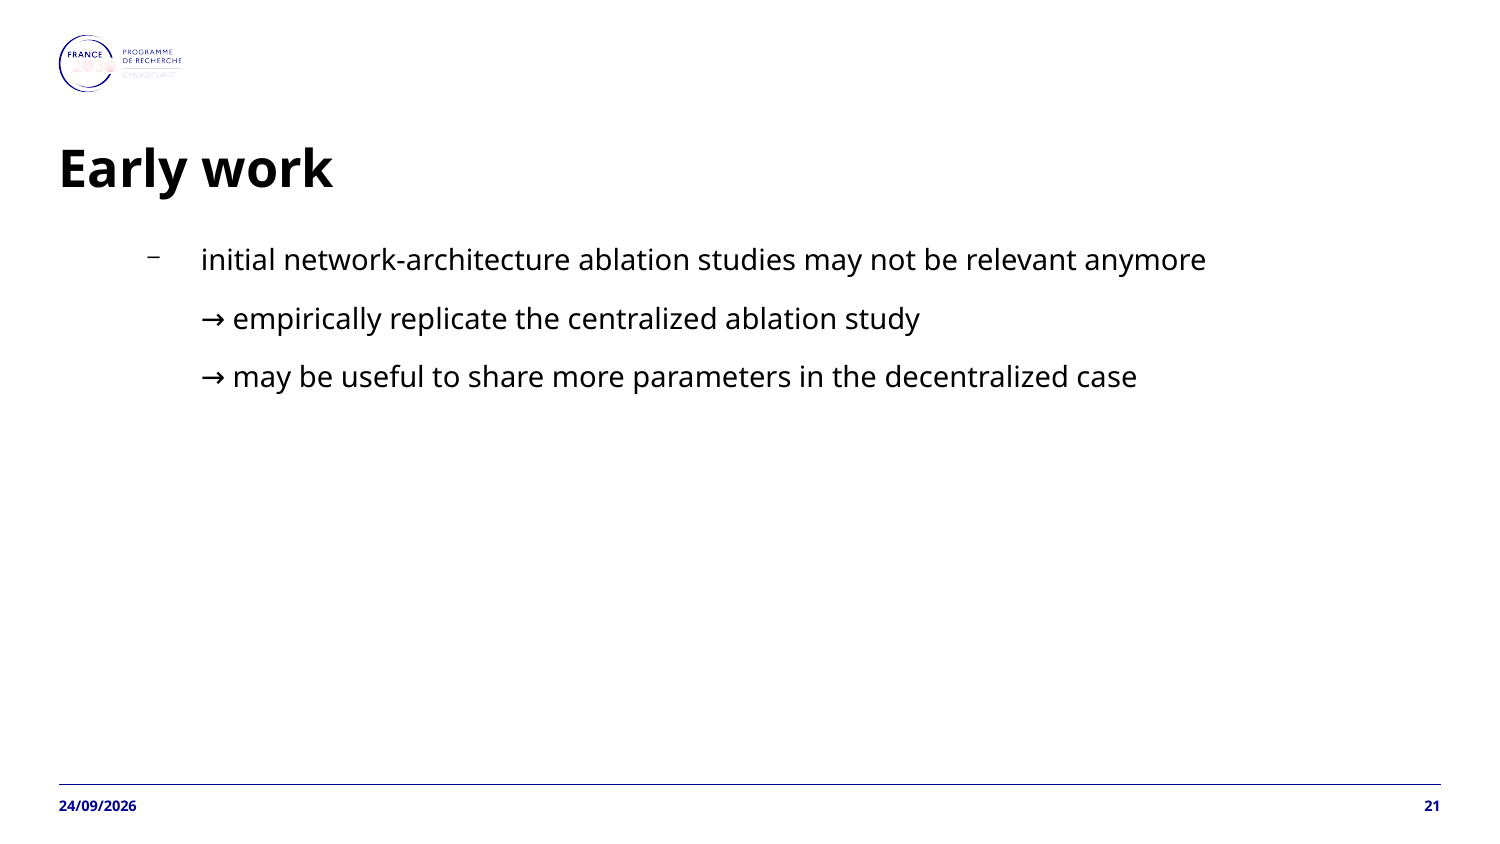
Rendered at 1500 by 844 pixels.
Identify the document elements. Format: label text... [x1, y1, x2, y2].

list initial network-architecture ablation studies may not be relevant anymore → empirically replicate the centralized ablation study → may be useful to share more parameters in the decentralized case [59, 172, 1442, 650]
title Early work [59, 142, 1441, 172]
picture [46, 22, 194, 105]
slide_number 26/01/2024 [59, 784, 260, 830]
slide_number 23 [1364, 784, 1441, 830]
